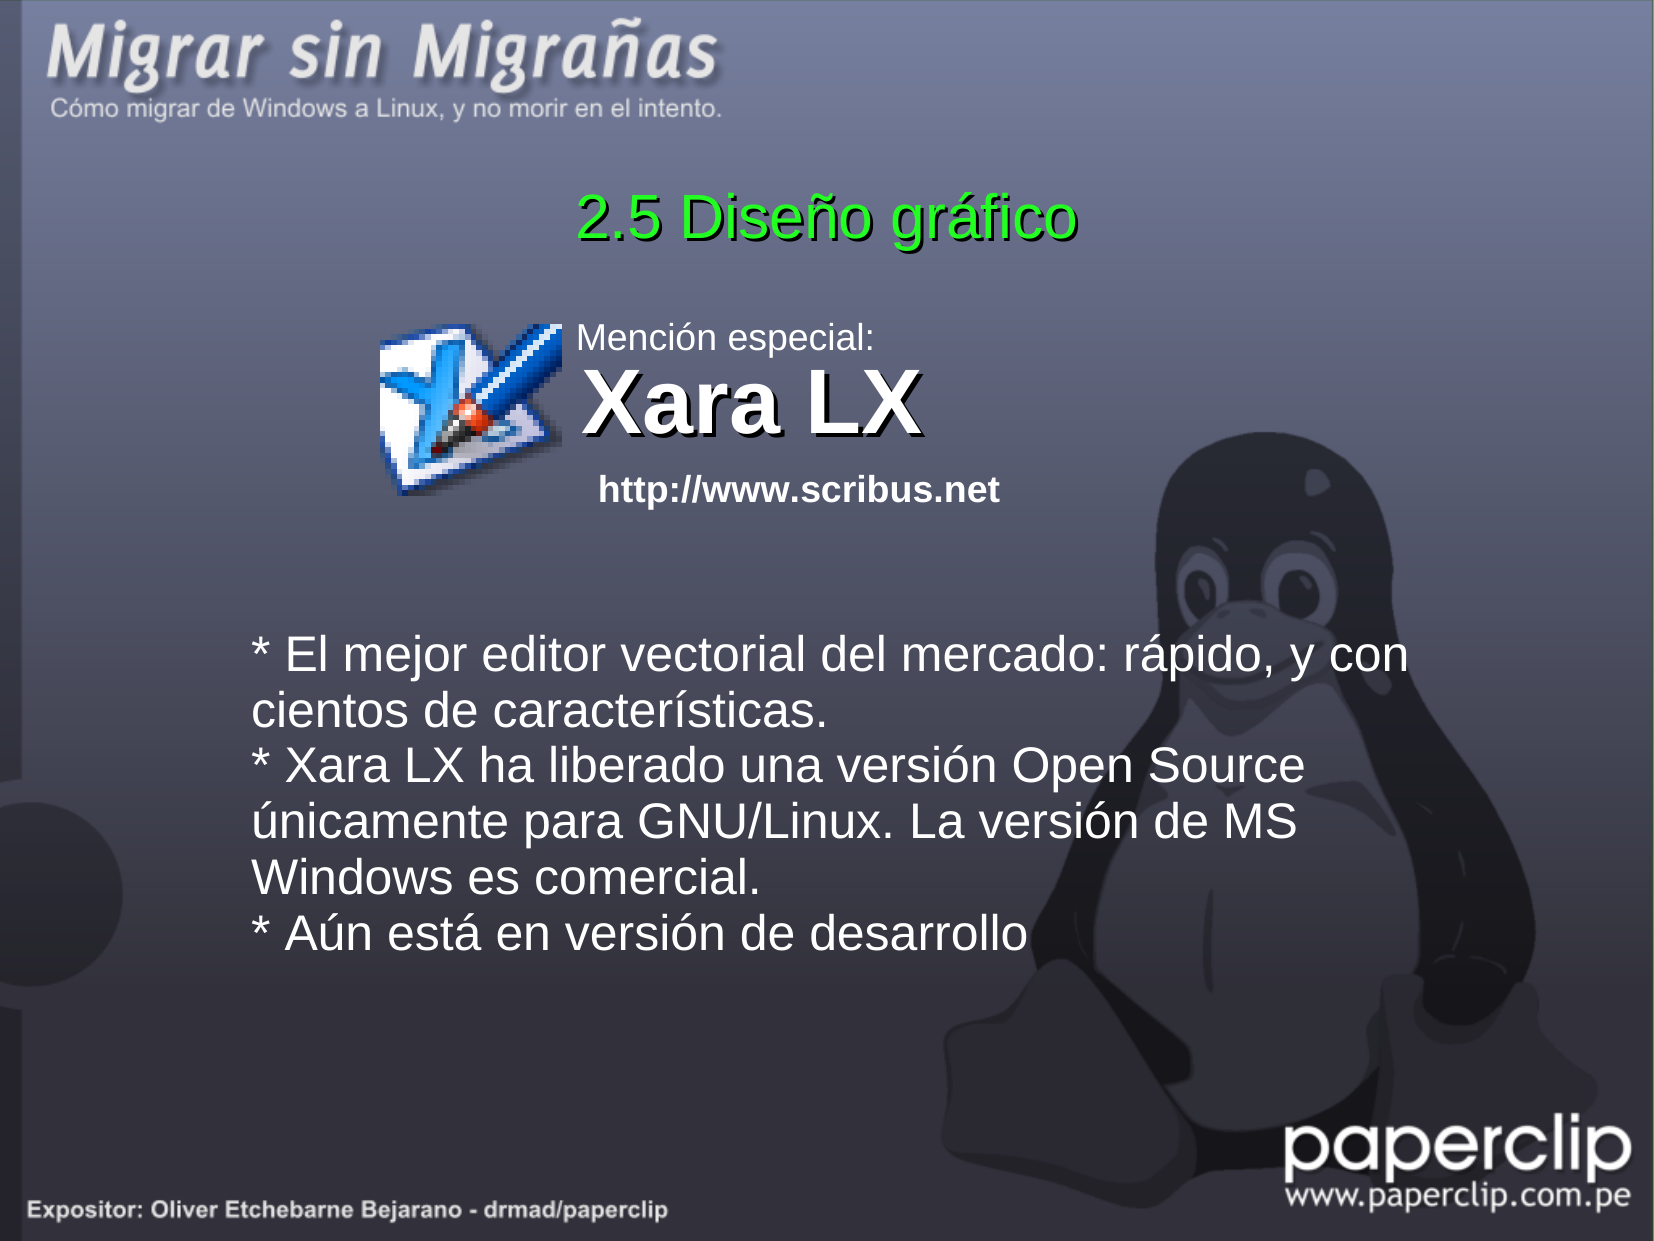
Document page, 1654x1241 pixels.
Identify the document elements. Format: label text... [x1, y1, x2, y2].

text_box http://www.scribus.net [583, 461, 1016, 518]
picture [0, 0, 1654, 1241]
text_box Mención especial: [561, 309, 1359, 367]
text_box Xara LX [566, 342, 1542, 461]
text_box * El mejor editor vectorial del mercado: rápido, y con cientos de características. * Xara LX ha liberado una versión Open Source únicamente para GNU/Linux. La versión de MS Windows es comercial. * Aún está en versión de desarrollo [236, 618, 1447, 969]
title 2.5 Diseño gráfico [82, 177, 1571, 257]
